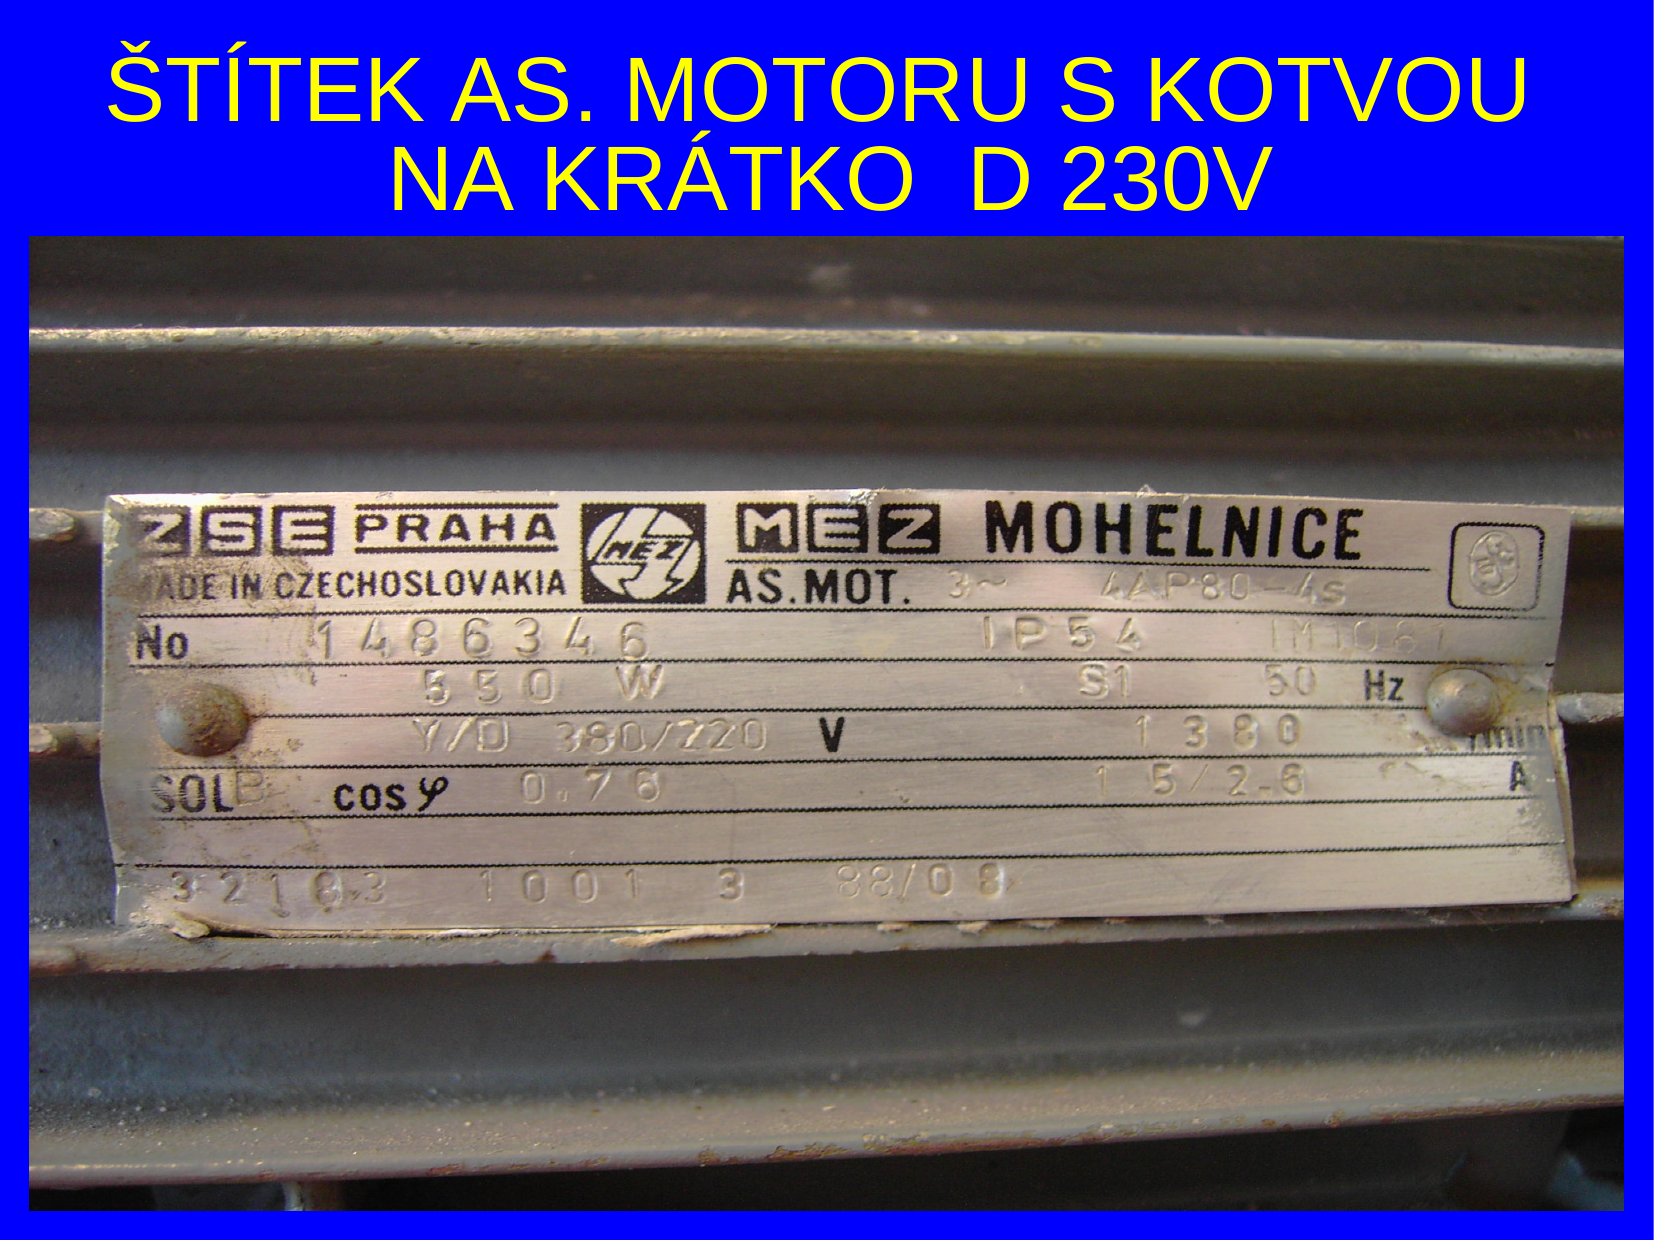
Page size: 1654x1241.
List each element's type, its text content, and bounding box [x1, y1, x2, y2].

picture [29, 236, 1624, 1211]
title ŠTÍTEK AS. MOTORU S KOTVOU NA KRÁTKO D 230V [88, 29, 1574, 228]
